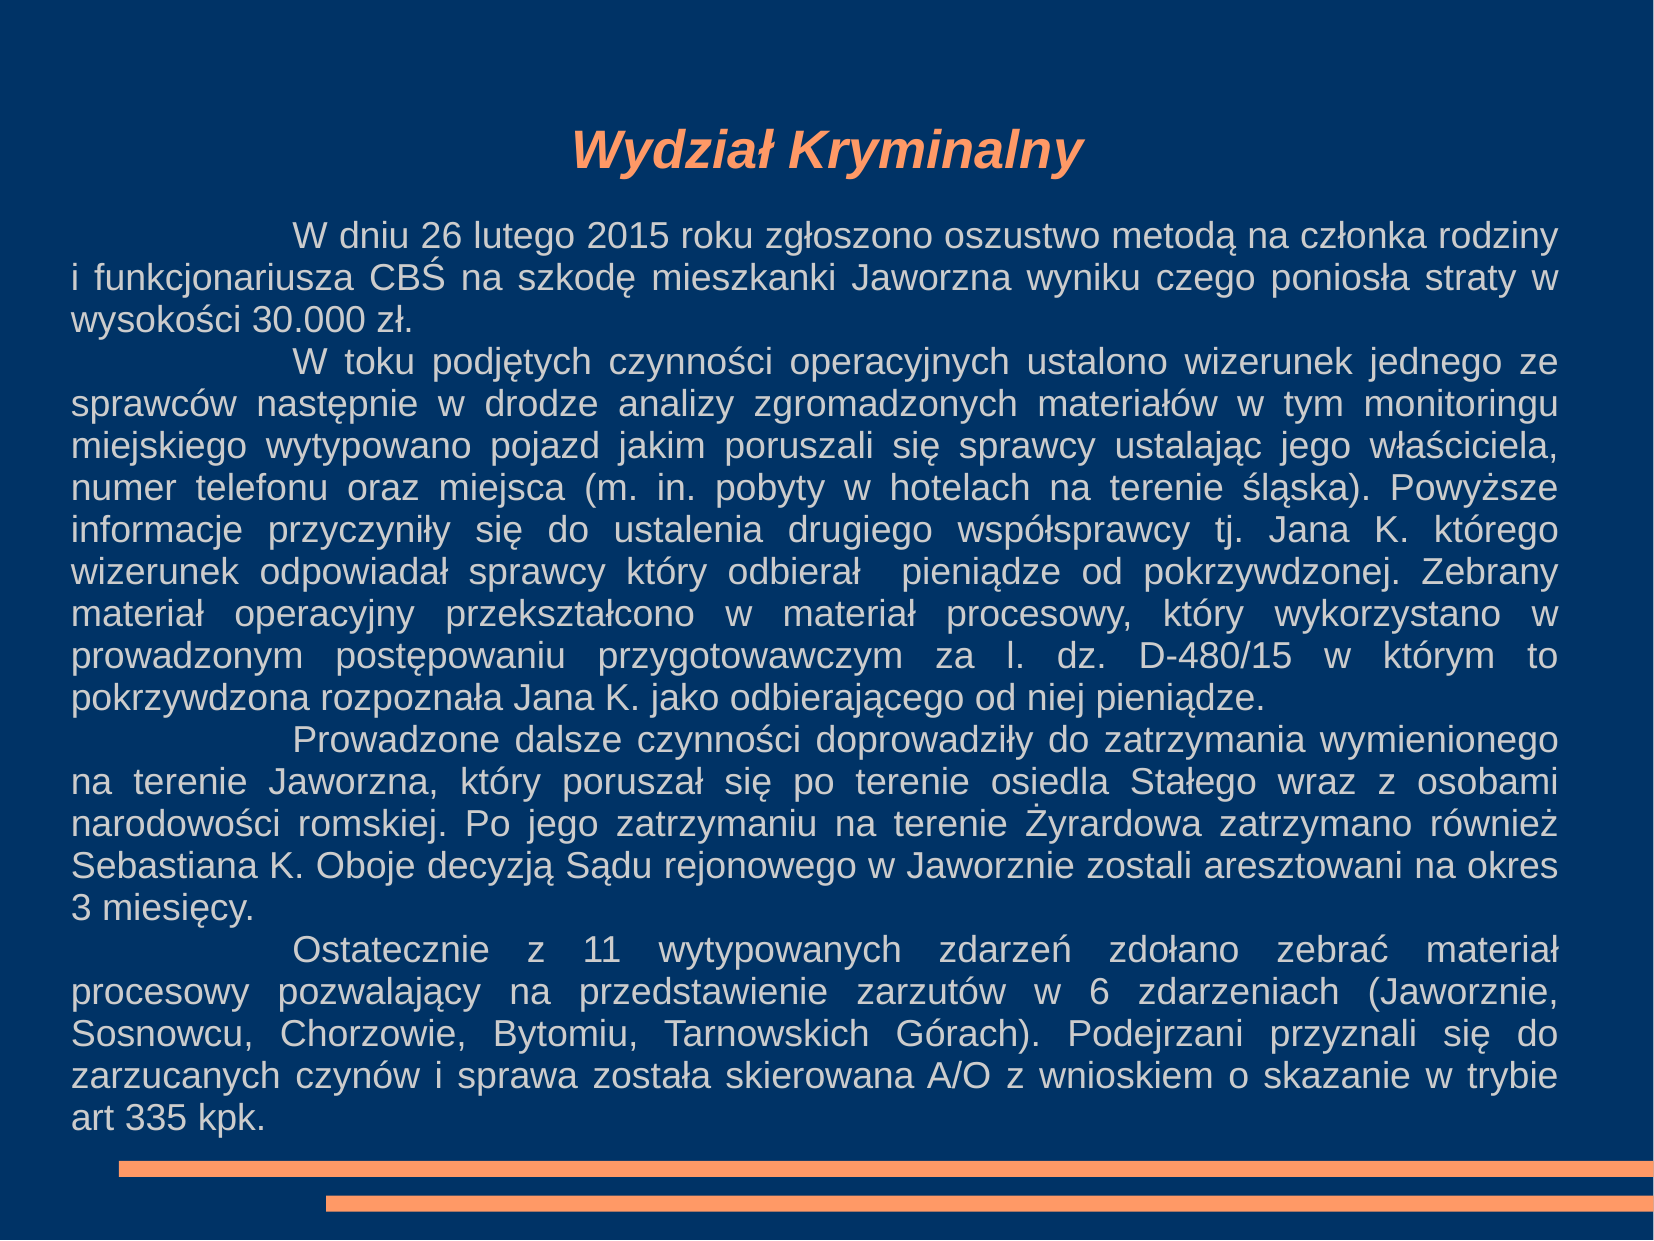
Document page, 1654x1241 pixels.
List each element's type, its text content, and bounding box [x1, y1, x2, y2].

subtitle W dniu 26 lutego 2015 roku zgłoszono oszustwo metodą na członka rodziny i funkcjonariusza CBŚ na szkodę mieszkanki Jaworzna wyniku czego poniosła straty w wysokości 30.000 zł. W toku podjętych czynności operacyjnych ustalono wizerunek jednego ze sprawców następnie w drodze analizy zgromadzonych materiałów w tym monitoringu miejskiego wytypowano pojazd jakim poruszali się sprawcy ustalając jego właściciela, numer telefonu oraz miejsca (m. in. pobyty w hotelach na terenie śląska). Powyższe informacje przyczyniły się do ustalenia drugiego współsprawcy tj. Jana K. którego wizerunek odpowiadał sprawcy który odbierał pieniądze od pokrzywdzonej. Zebrany materiał operacyjny przekształcono w materiał procesowy, który wykorzystano w prowadzonym postępowaniu przygotowawczym za l. dz. D-480/15 w którym to pokrzywdzona rozpoznała Jana K. jako odbierającego od niej pieniądze. Prowadzone dalsze czynności doprowadziły do zatrzymania wymienionego na terenie Jaworzna, który poruszał się po terenie osiedla Stałego wraz z osobami narodowości romskiej. Po jego zatrzymaniu na terenie Żyrardowa zatrzymano również Sebastiana K. Oboje decyzją Sądu rejonowego w Jaworznie zostali aresztowani na okres 3 miesięcy. Ostatecznie z 11 wytypowanych zdarzeń zdołano zebrać materiał procesowy pozwalający na przedstawienie zarzutów w 6 zdarzeniach (Jaworznie, Sosnowcu, Chorzowie, Bytomiu, Tarnowskich Górach). Podejrzani przyznali się do zarzucanych czynów i sprawa została skierowana A/O z wnioskiem o skazanie w trybie art 335 kpk. [70, 234, 1559, 1212]
title Wydział Kryminalny [121, 46, 1534, 234]
